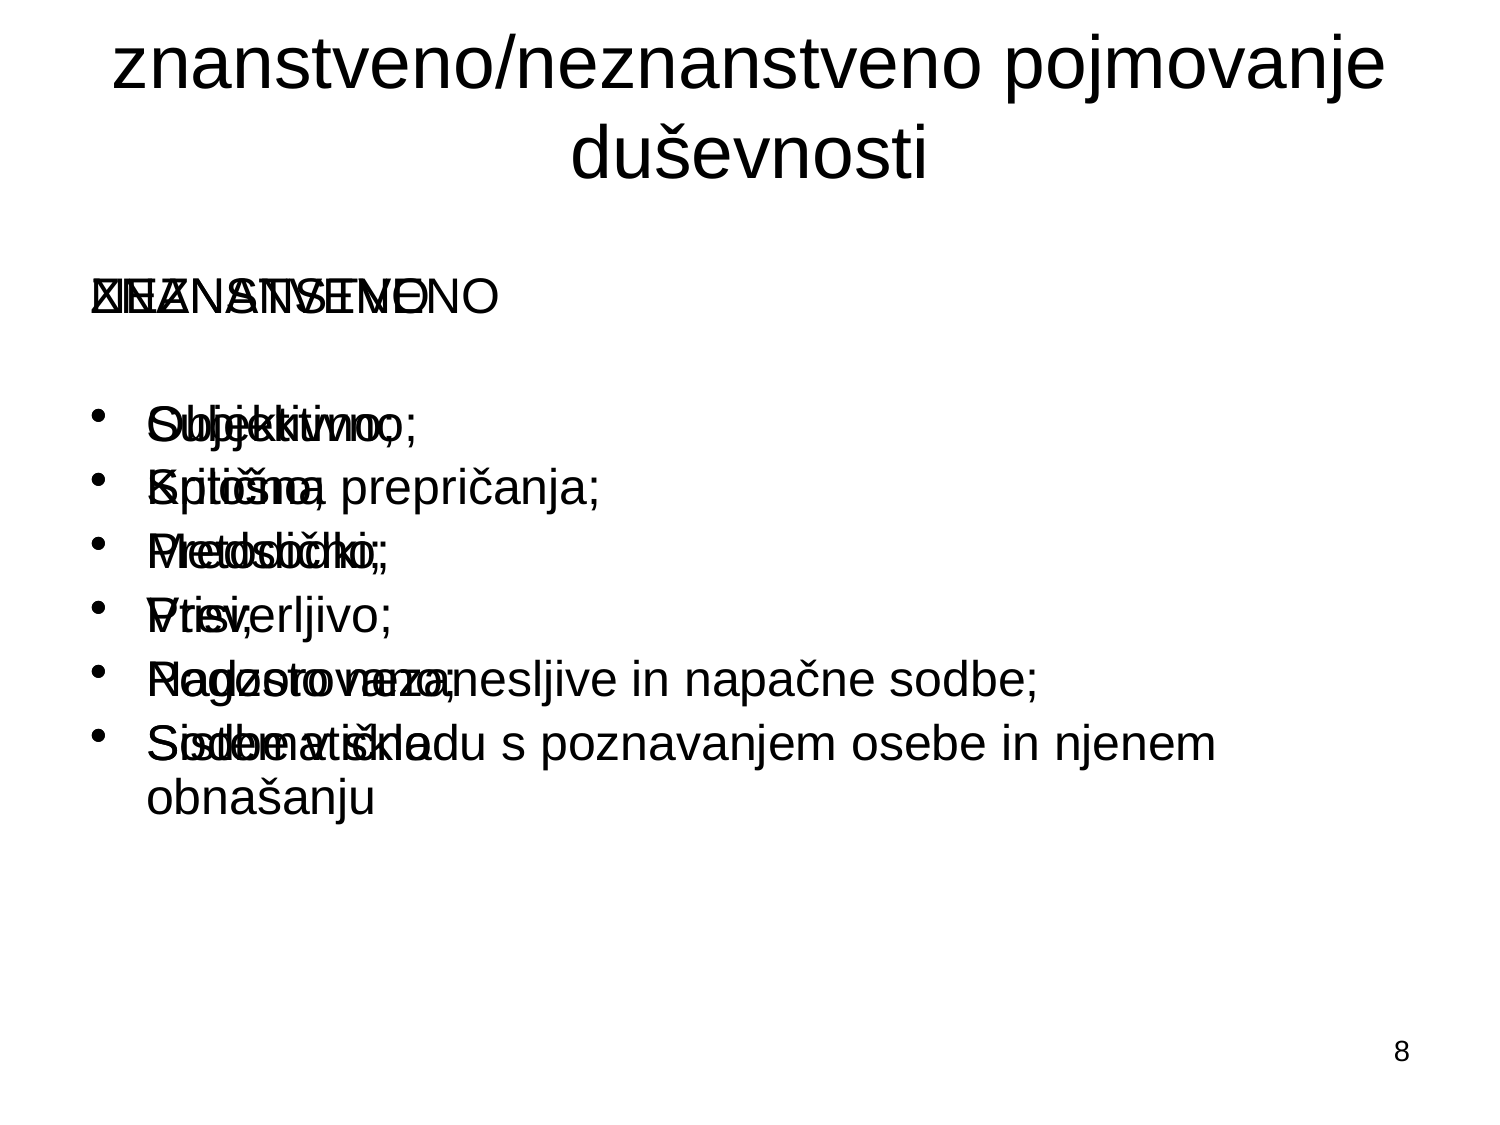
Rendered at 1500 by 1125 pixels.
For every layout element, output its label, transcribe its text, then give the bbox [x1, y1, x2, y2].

list NEZNANSTVENO Subjektivno; Splošna prepričanja; Predsodki; Vtisi; Pogosto nezanesljive in napačne sodbe; Sodbe v skladu s poznavanjem osebe in njenem obnašanju [75, 262, 1425, 1005]
title znanstveno/neznanstveno pojmovanje duševnosti [75, 45, 1425, 233]
slide_number <number> [1074, 1024, 1425, 1103]
